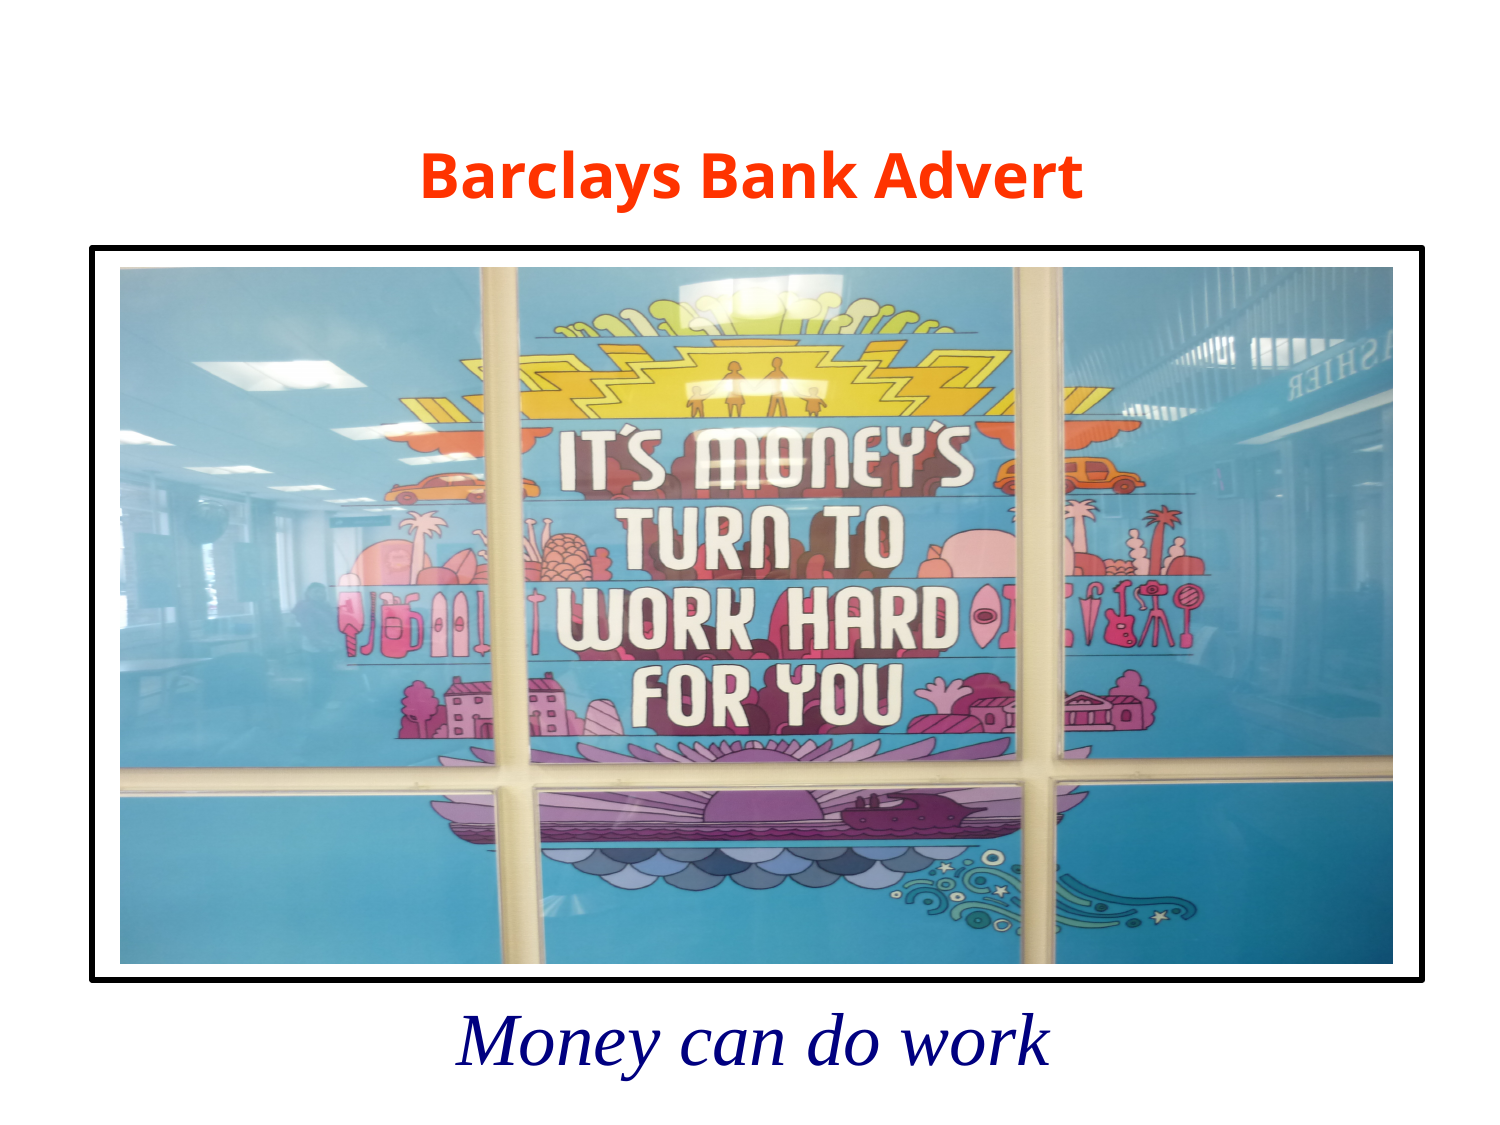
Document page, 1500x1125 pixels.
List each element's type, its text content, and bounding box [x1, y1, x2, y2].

text_box Barclays Bank Advert [31, 138, 1474, 208]
picture [120, 267, 1393, 964]
text_box Money can do work [60, 985, 1447, 1076]
